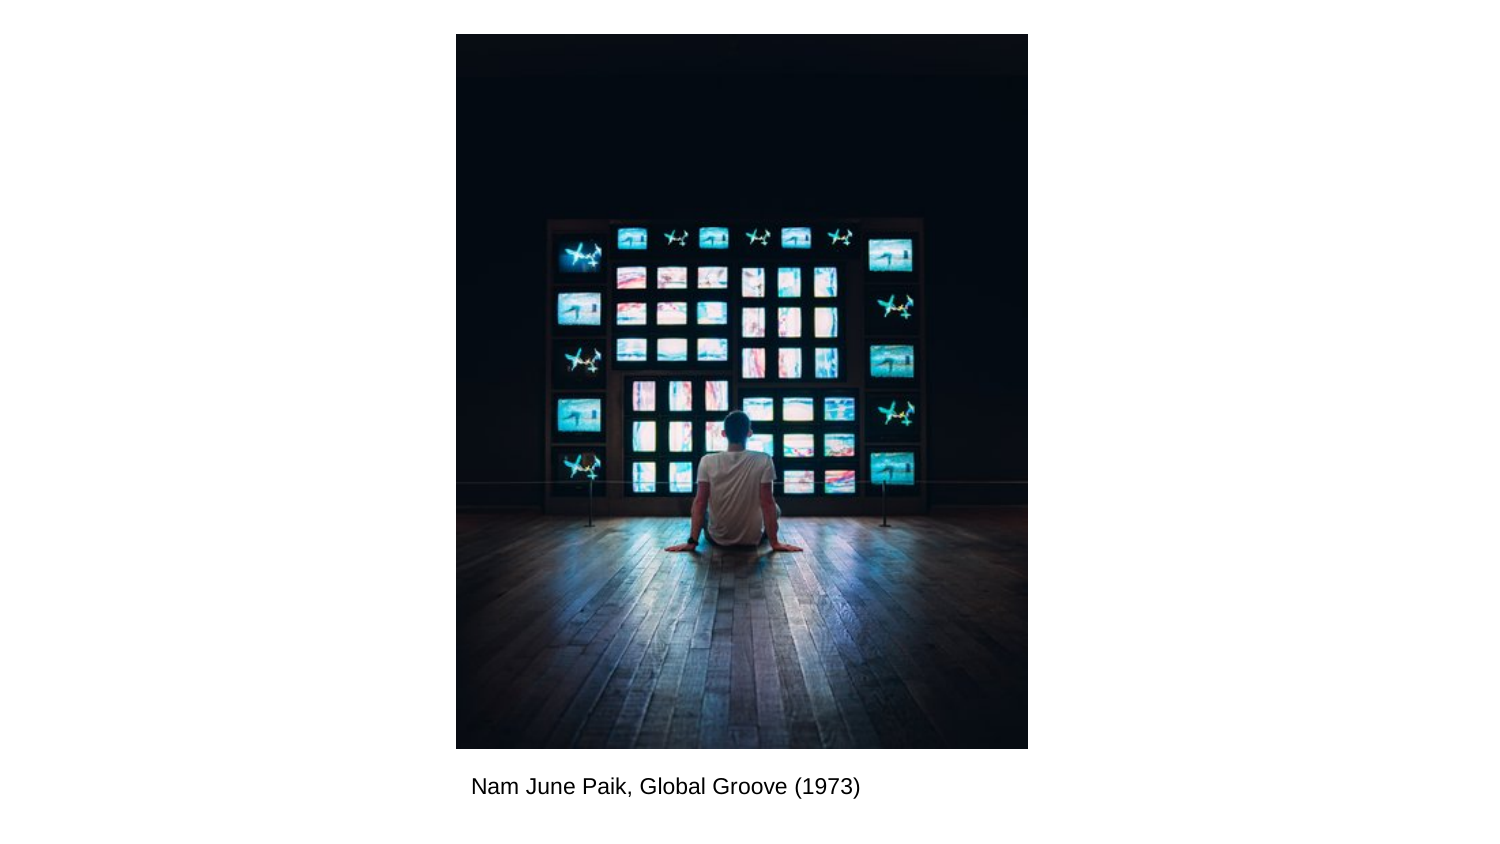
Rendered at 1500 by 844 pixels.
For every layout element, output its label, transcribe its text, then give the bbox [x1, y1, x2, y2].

text_box Nam June Paik, Global Groove (1973) [455, 756, 907, 823]
picture [456, 34, 1028, 749]
